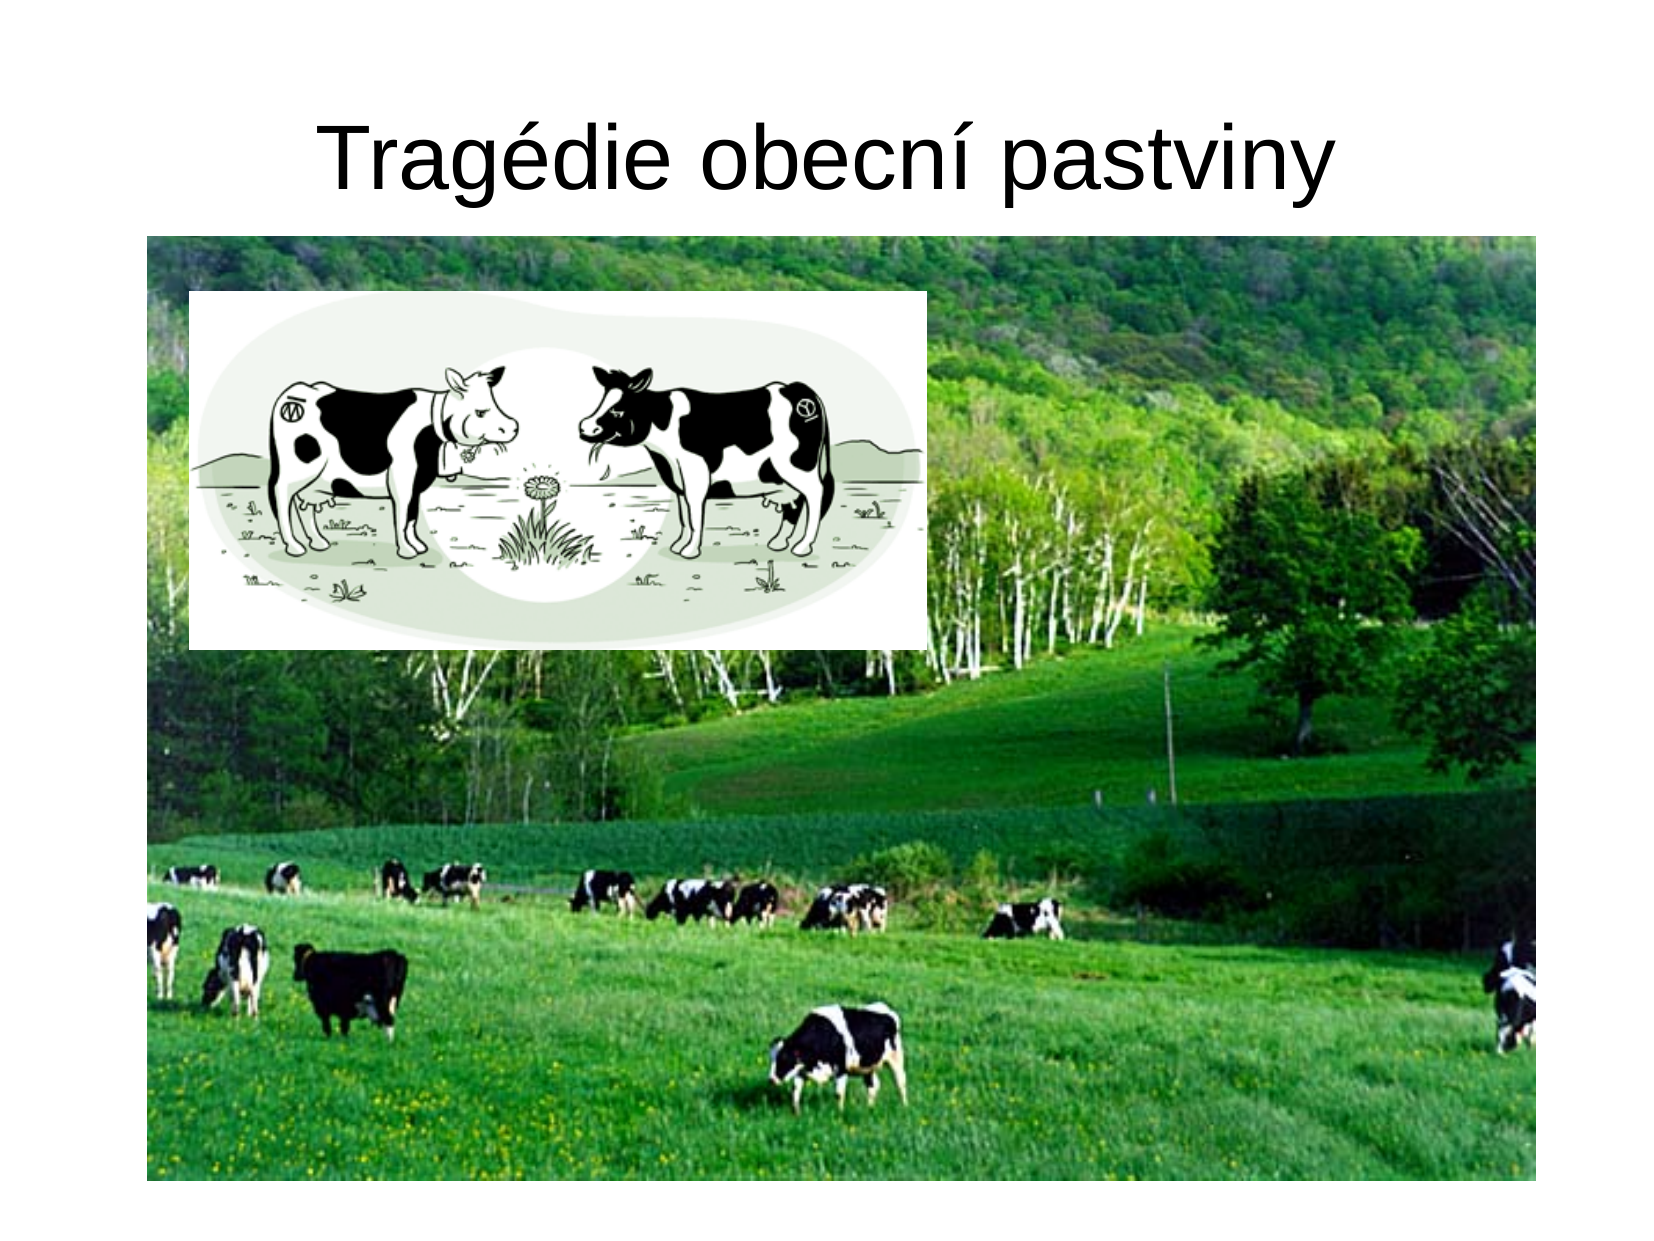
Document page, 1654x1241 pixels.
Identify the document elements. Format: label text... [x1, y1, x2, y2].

picture [147, 236, 1536, 1181]
title Tragédie obecní pastviny [82, 56, 1571, 249]
